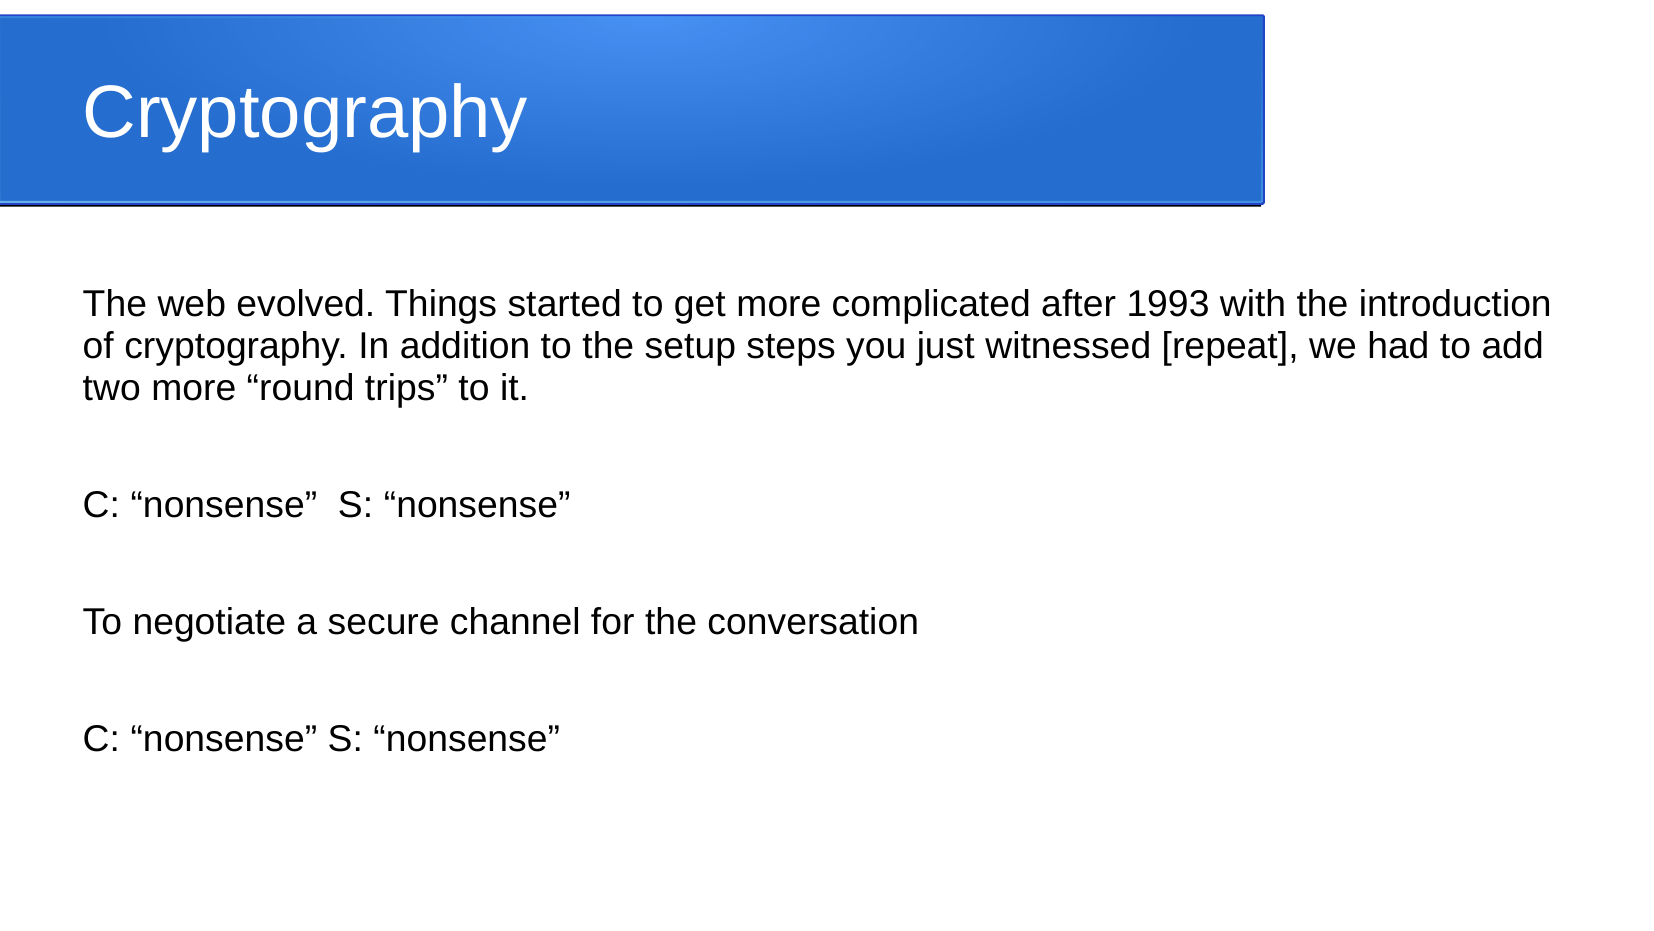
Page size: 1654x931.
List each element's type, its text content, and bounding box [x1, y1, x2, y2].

list The web evolved. Things started to get more complicated after 1993 with the introduction of cryptography. In addition to the setup steps you just witnessed [repeat], we had to add two more “round trips” to it. C: “nonsense” S: “nonsense” To negotiate a secure channel for the conversation C: “nonsense” S: “nonsense” [82, 224, 1571, 764]
title Cryptography [82, 35, 1235, 189]
